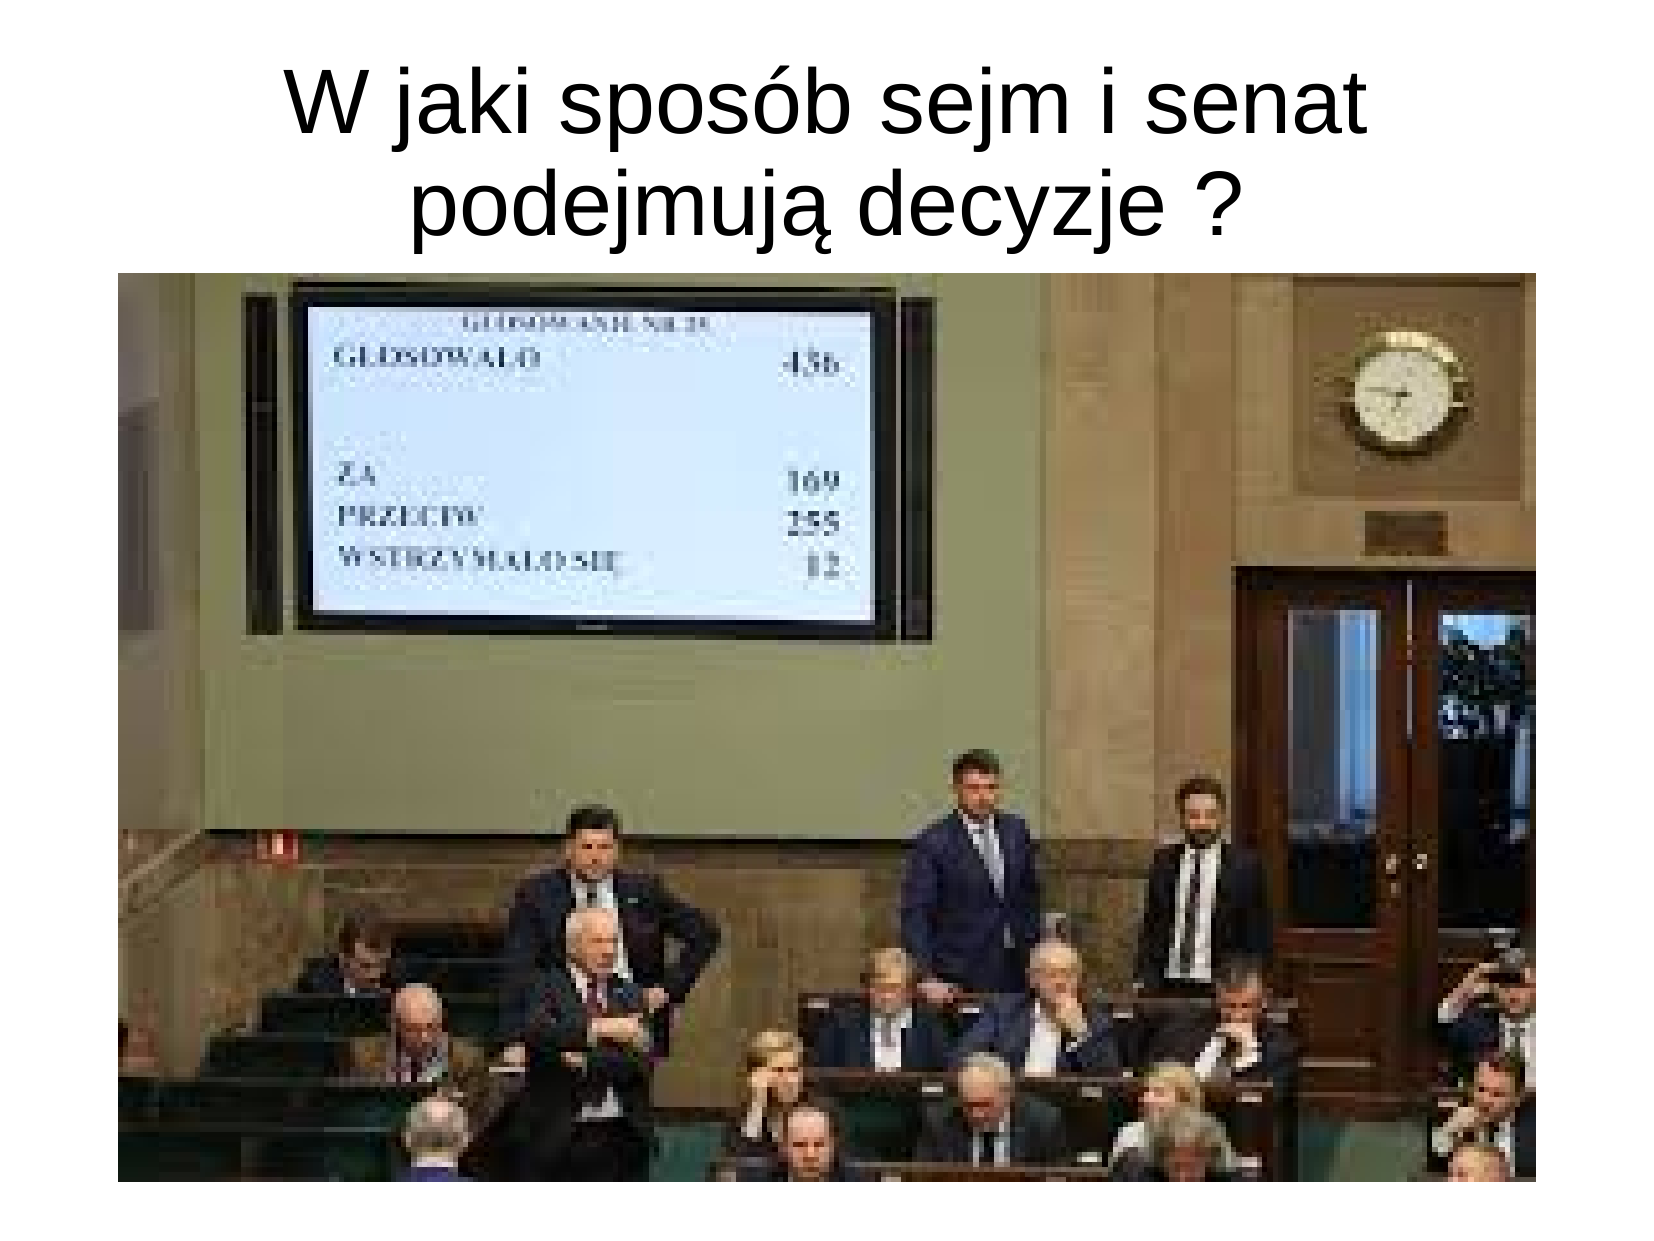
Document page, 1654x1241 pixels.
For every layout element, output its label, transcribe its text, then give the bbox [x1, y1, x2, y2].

picture [118, 273, 1536, 1182]
title W jaki sposób sejm i senat podejmują decyzje ? [82, 49, 1571, 257]
